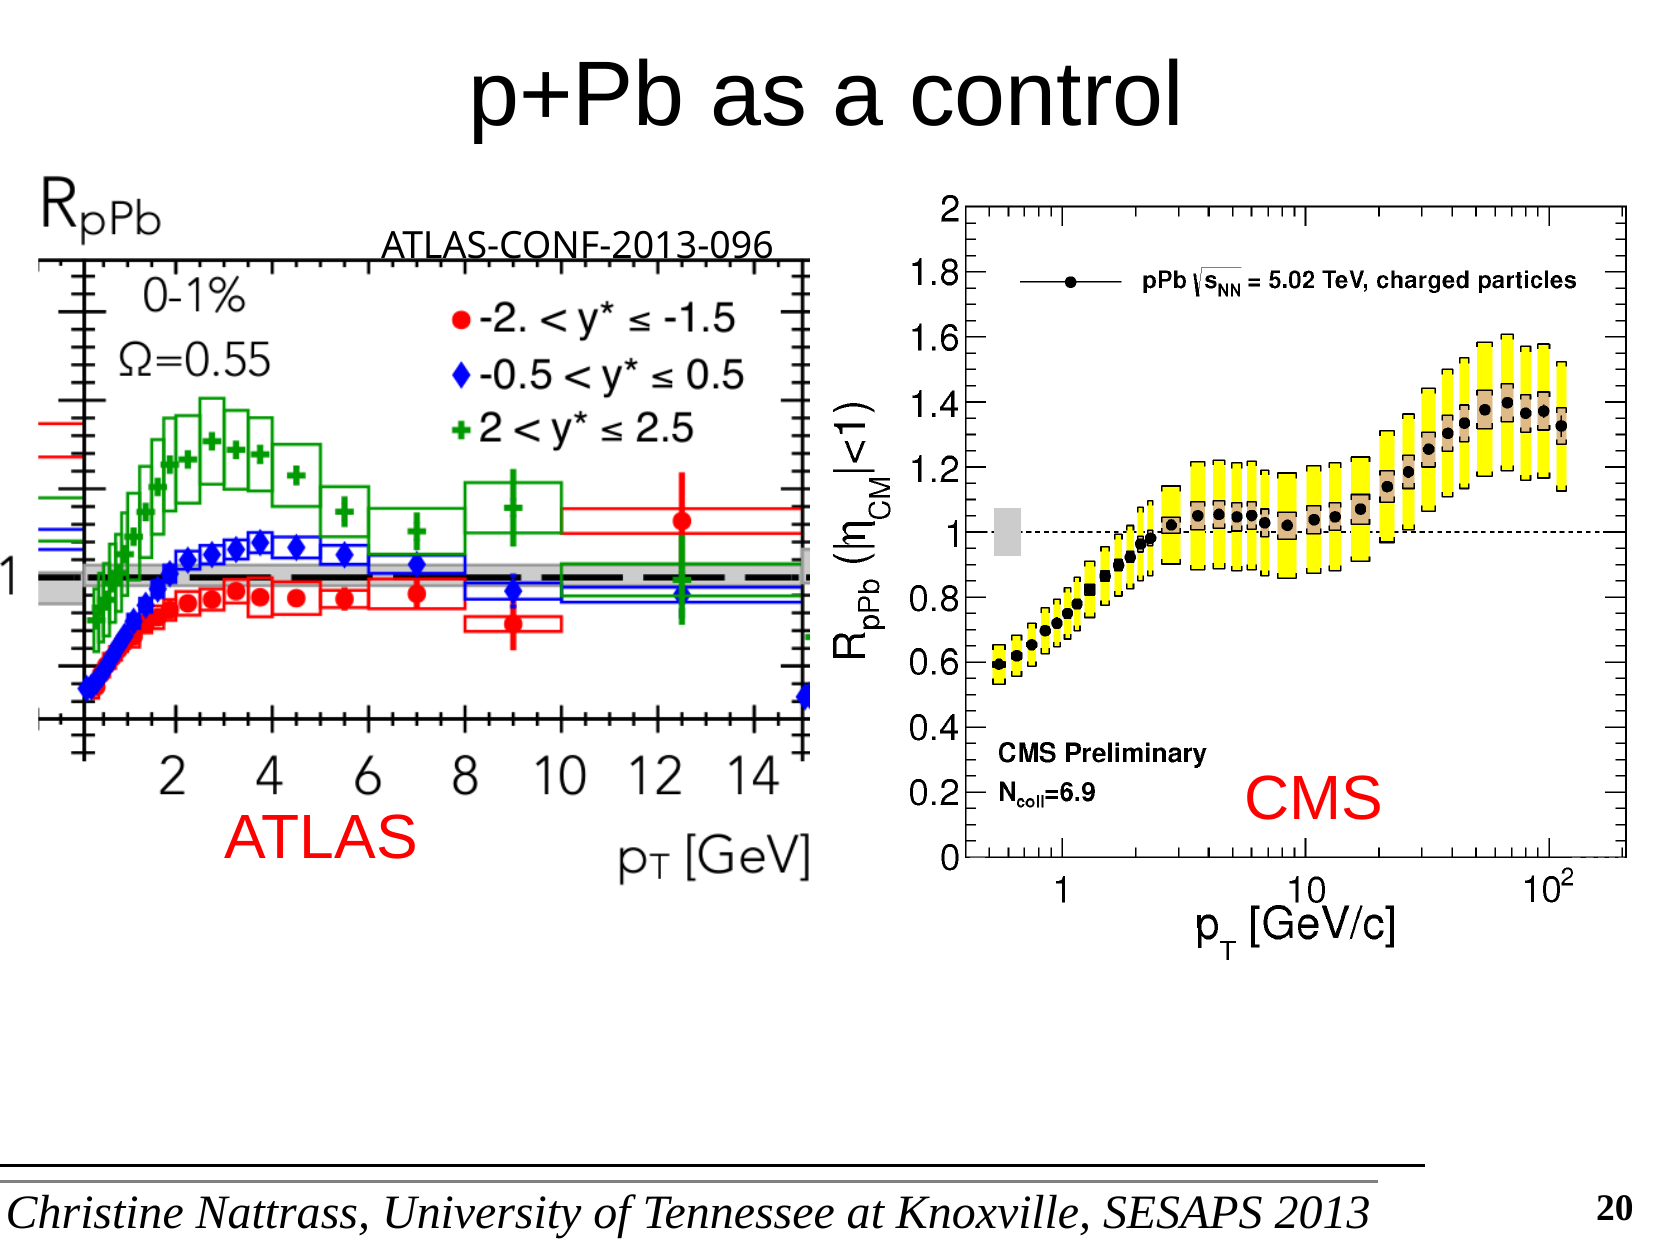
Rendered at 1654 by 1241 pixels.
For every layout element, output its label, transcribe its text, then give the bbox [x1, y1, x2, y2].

picture [0, 137, 810, 903]
title p+Pb as a control [82, 42, 1571, 145]
picture [833, 167, 1654, 961]
text_box CMS [1230, 755, 1654, 841]
text_box ATLAS [210, 795, 706, 880]
text_box ATLAS-CONF-2013-096 [366, 211, 826, 271]
